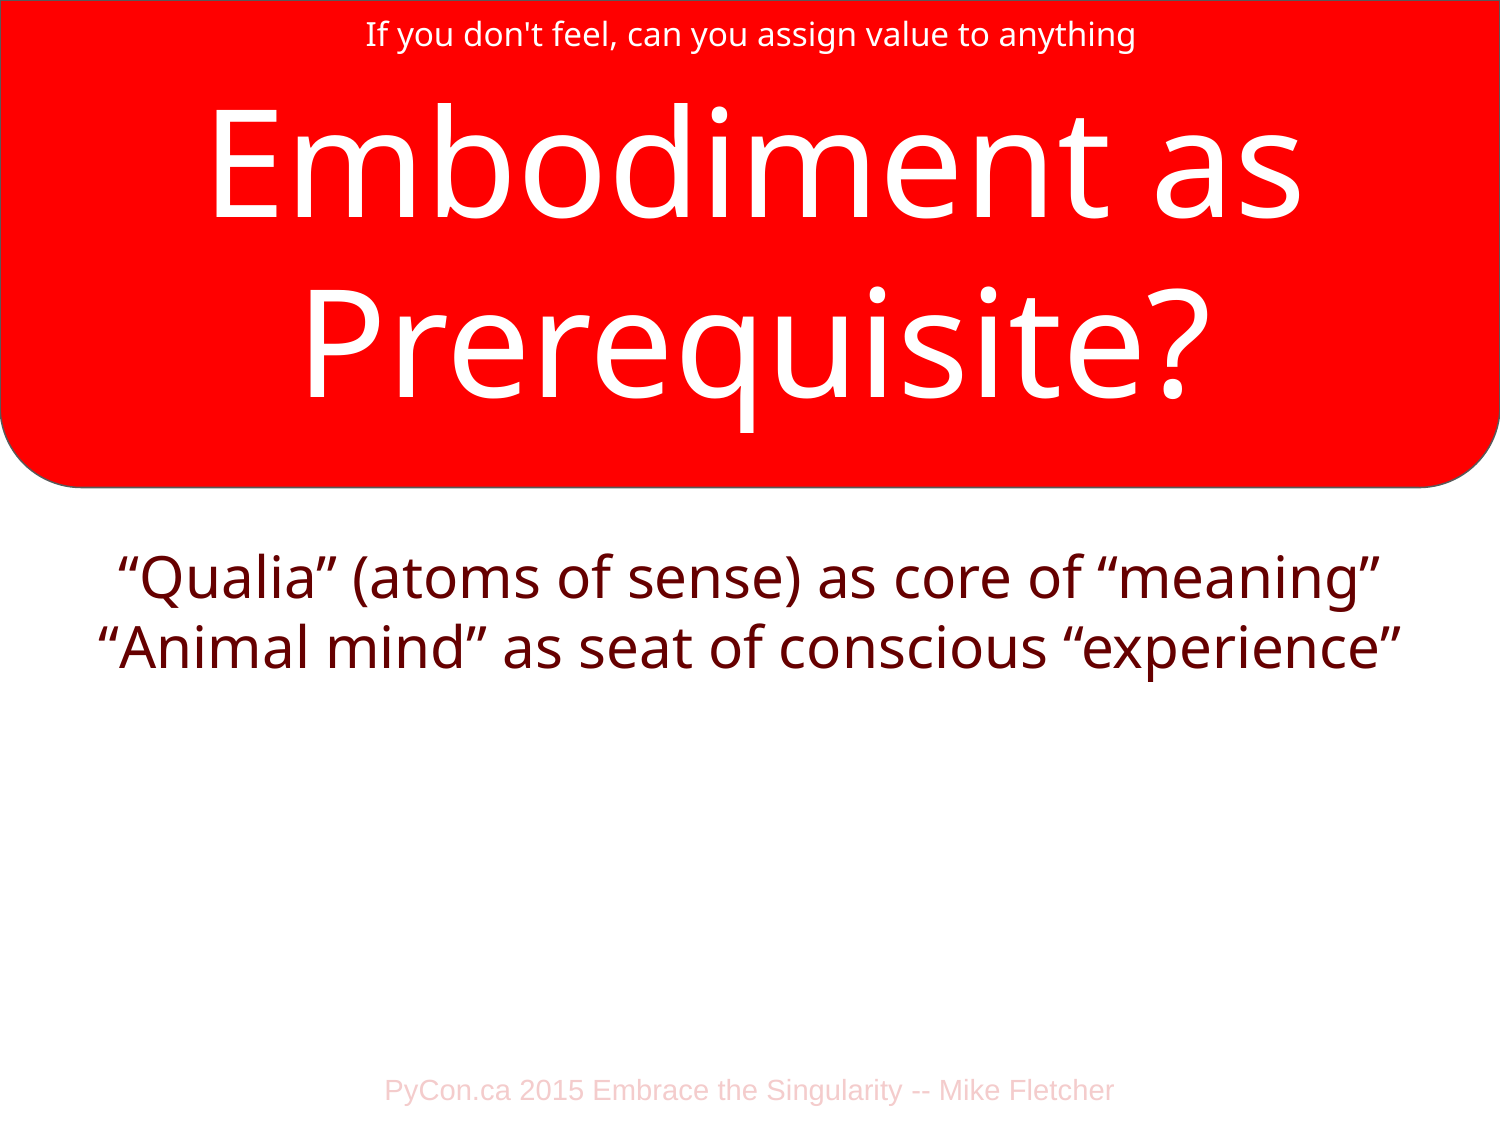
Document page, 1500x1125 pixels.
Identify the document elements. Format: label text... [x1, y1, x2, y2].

subtitle “Qualia” (atoms of sense) as core of “meaning” “Animal mind” as seat of conscious “experience” [0, 525, 1500, 1107]
title Embodiment as Prerequisite? [28, 65, 1480, 488]
text_box If you don't feel, can you assign value to anything [1, 0, 1500, 65]
